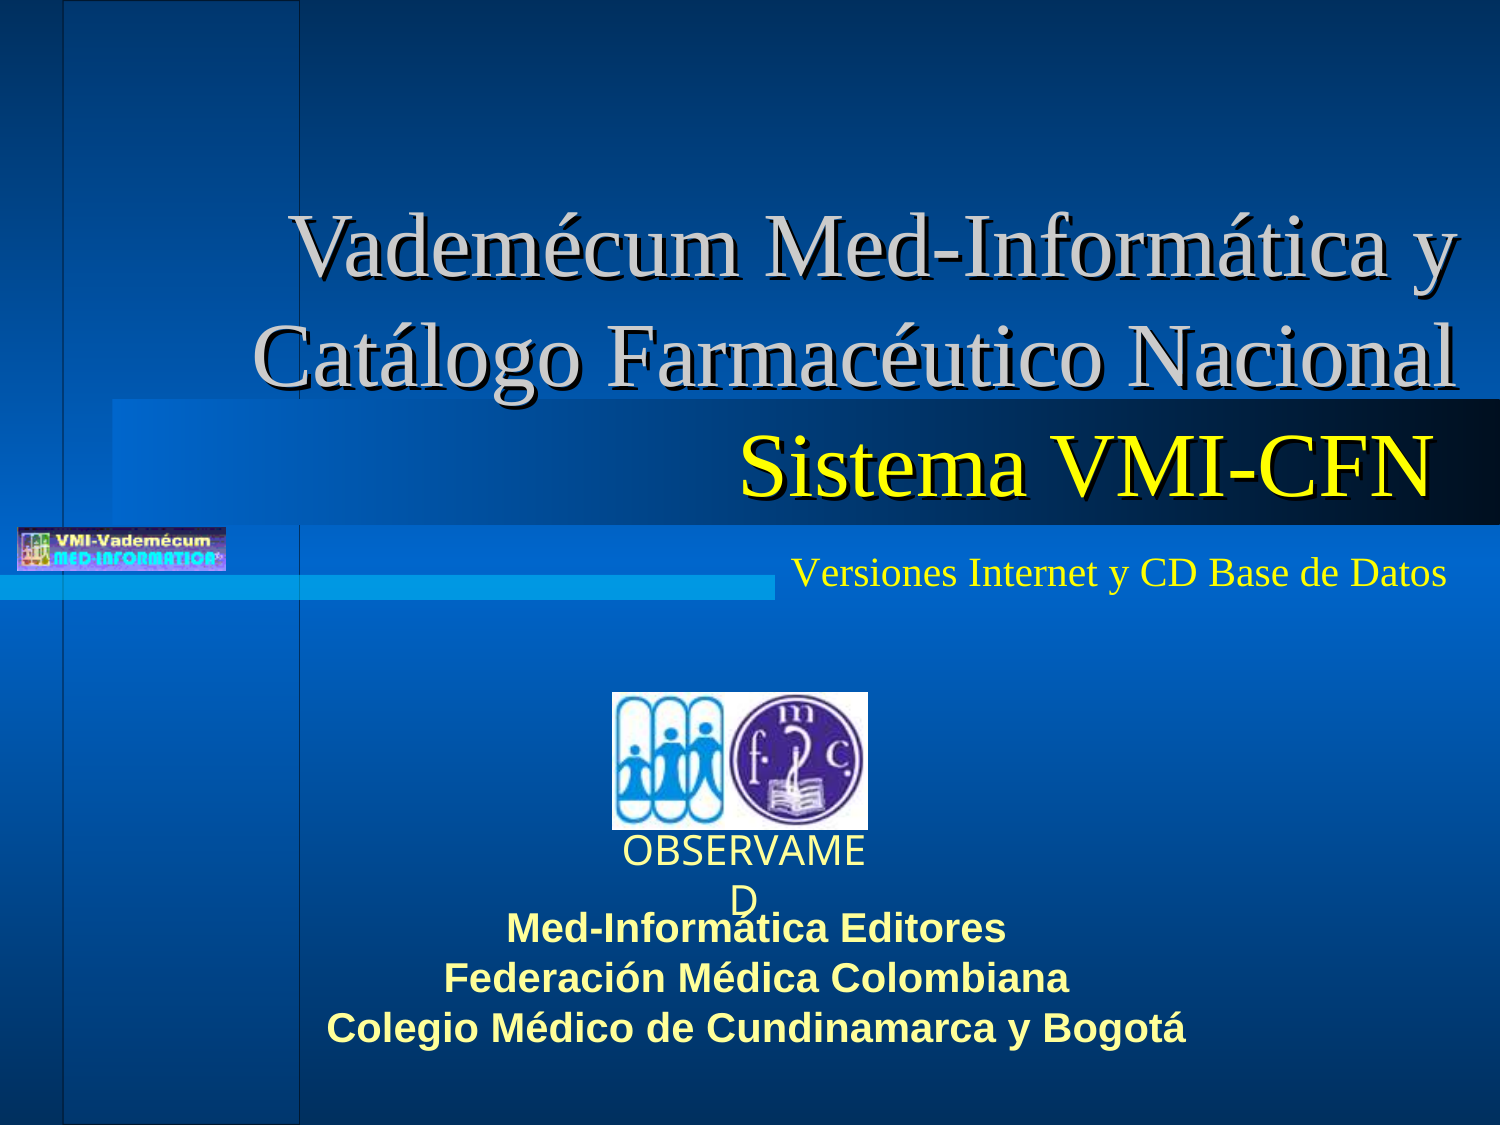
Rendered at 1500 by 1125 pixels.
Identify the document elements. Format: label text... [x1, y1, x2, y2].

text_box Versiones Internet y CD Base de Datos [725, 537, 1463, 604]
chart [17, 527, 226, 571]
title Vademécum Med-Informática y Catálogo Farmacéutico Nacional Sistema VMI-CFN [37, 177, 1476, 523]
subtitle Med-Informática Editores Federación Médica Colombiana Colegio Médico de Cundinamarca y Bogotá [206, 893, 1307, 1059]
text_box OBSERVAMED [596, 816, 892, 932]
picture [612, 692, 868, 816]
